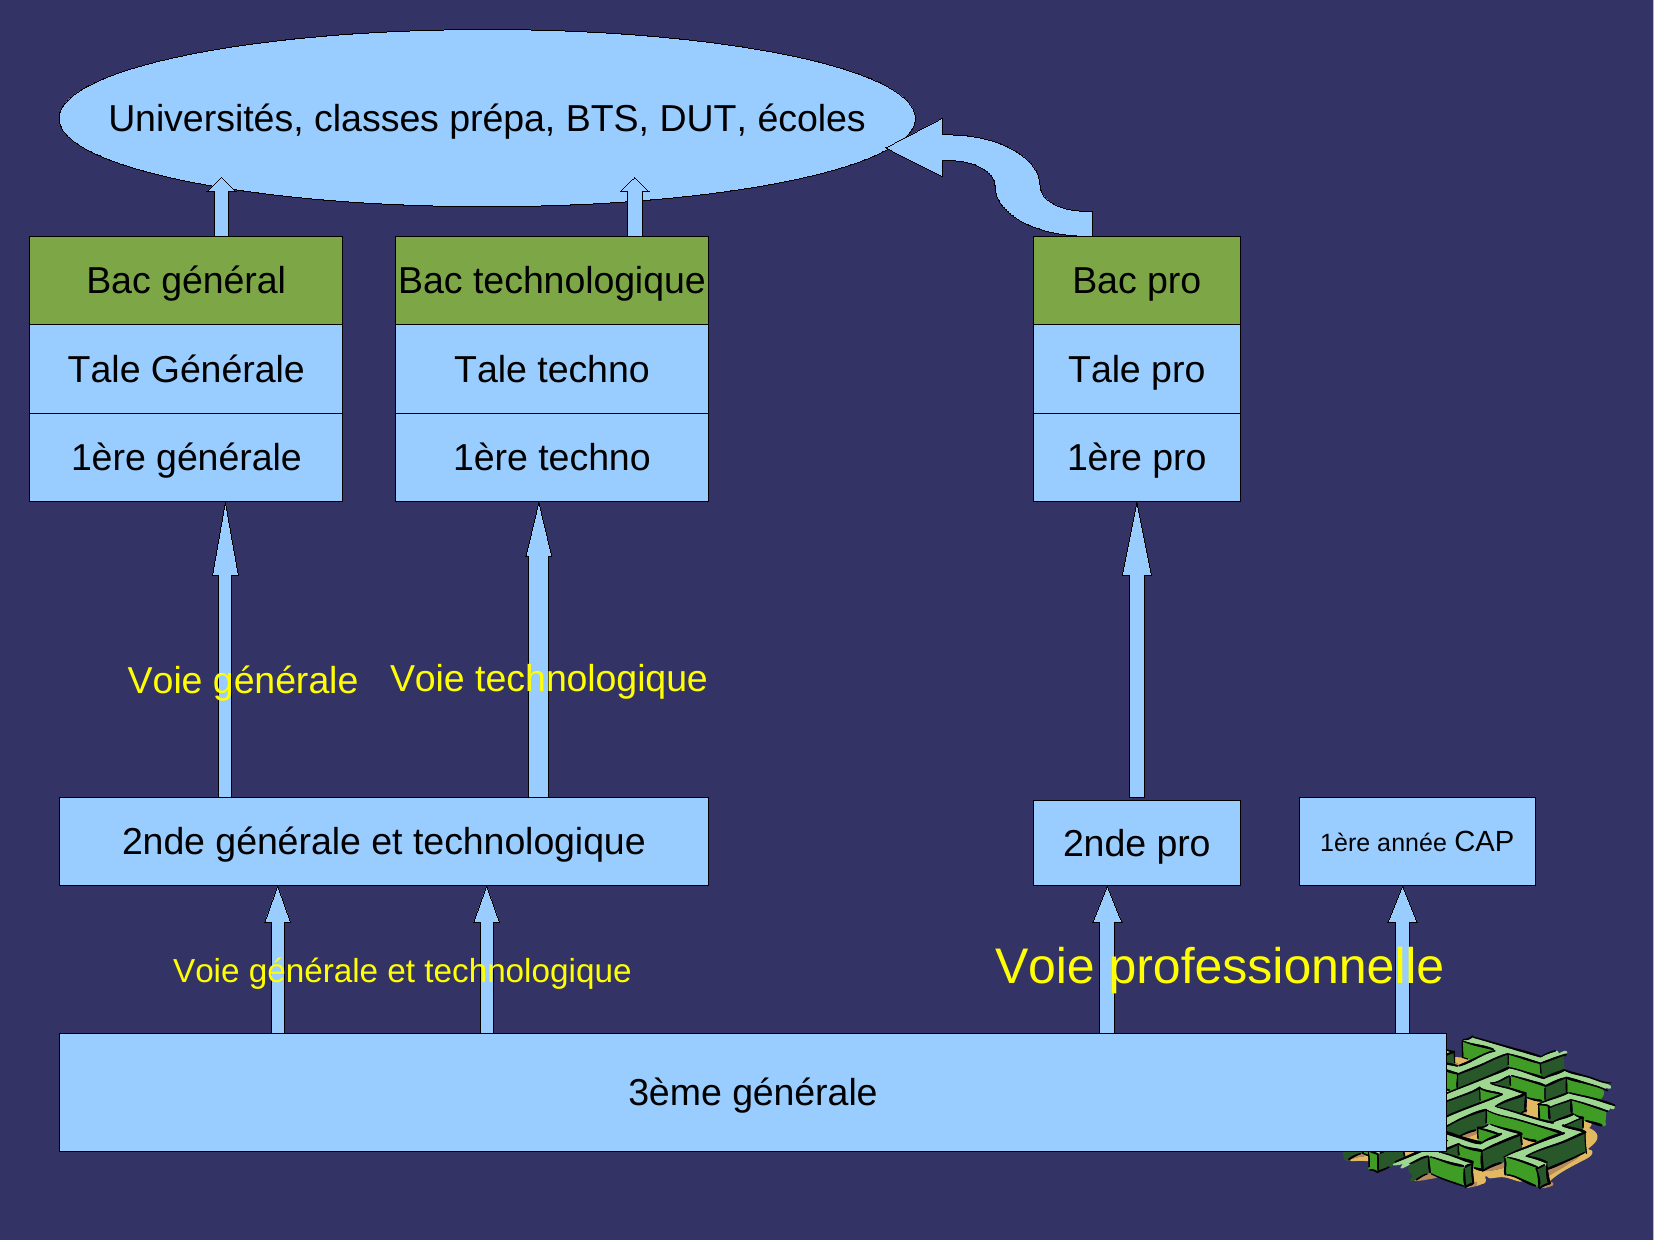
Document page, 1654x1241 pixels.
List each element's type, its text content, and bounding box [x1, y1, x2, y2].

text_box Tale techno [395, 325, 709, 413]
text_box Tale pro [1033, 325, 1241, 413]
text_box 1ère pro [1033, 413, 1241, 502]
text_box Bac technologique [395, 236, 709, 325]
text_box Bac pro [1033, 236, 1241, 325]
text_box [1395, 1018, 1410, 1034]
text_box Voie technologique [375, 649, 723, 707]
text_box 1ère année CAP [1299, 797, 1536, 886]
text_box 1ère générale [29, 414, 343, 502]
text_box 2nde pro [1033, 800, 1241, 886]
text_box [525, 502, 552, 649]
text_box Voie professionnelle [980, 931, 1560, 1018]
text_box 3ème générale [59, 1033, 1447, 1152]
text_box [218, 709, 232, 798]
text_box Tale Générale [29, 325, 343, 414]
text_box [1092, 886, 1123, 931]
text_box Bac général [29, 236, 343, 325]
text_box 2nde générale et technologique [59, 797, 709, 886]
text_box [206, 177, 237, 237]
text_box [1122, 502, 1152, 798]
text_box [885, 118, 1093, 237]
text_box [528, 707, 549, 798]
text_box [264, 886, 291, 944]
text_box Voie générale et technologique [158, 944, 650, 1032]
text_box [1099, 1018, 1115, 1034]
text_box [473, 886, 500, 944]
text_box 1ère techno [395, 413, 709, 502]
text_box [212, 502, 239, 651]
text_box [1387, 886, 1418, 931]
text_box [620, 177, 650, 237]
text_box Universités, classes prépa, BTS, DUT, écoles [59, 29, 916, 207]
text_box Voie générale [112, 651, 373, 709]
